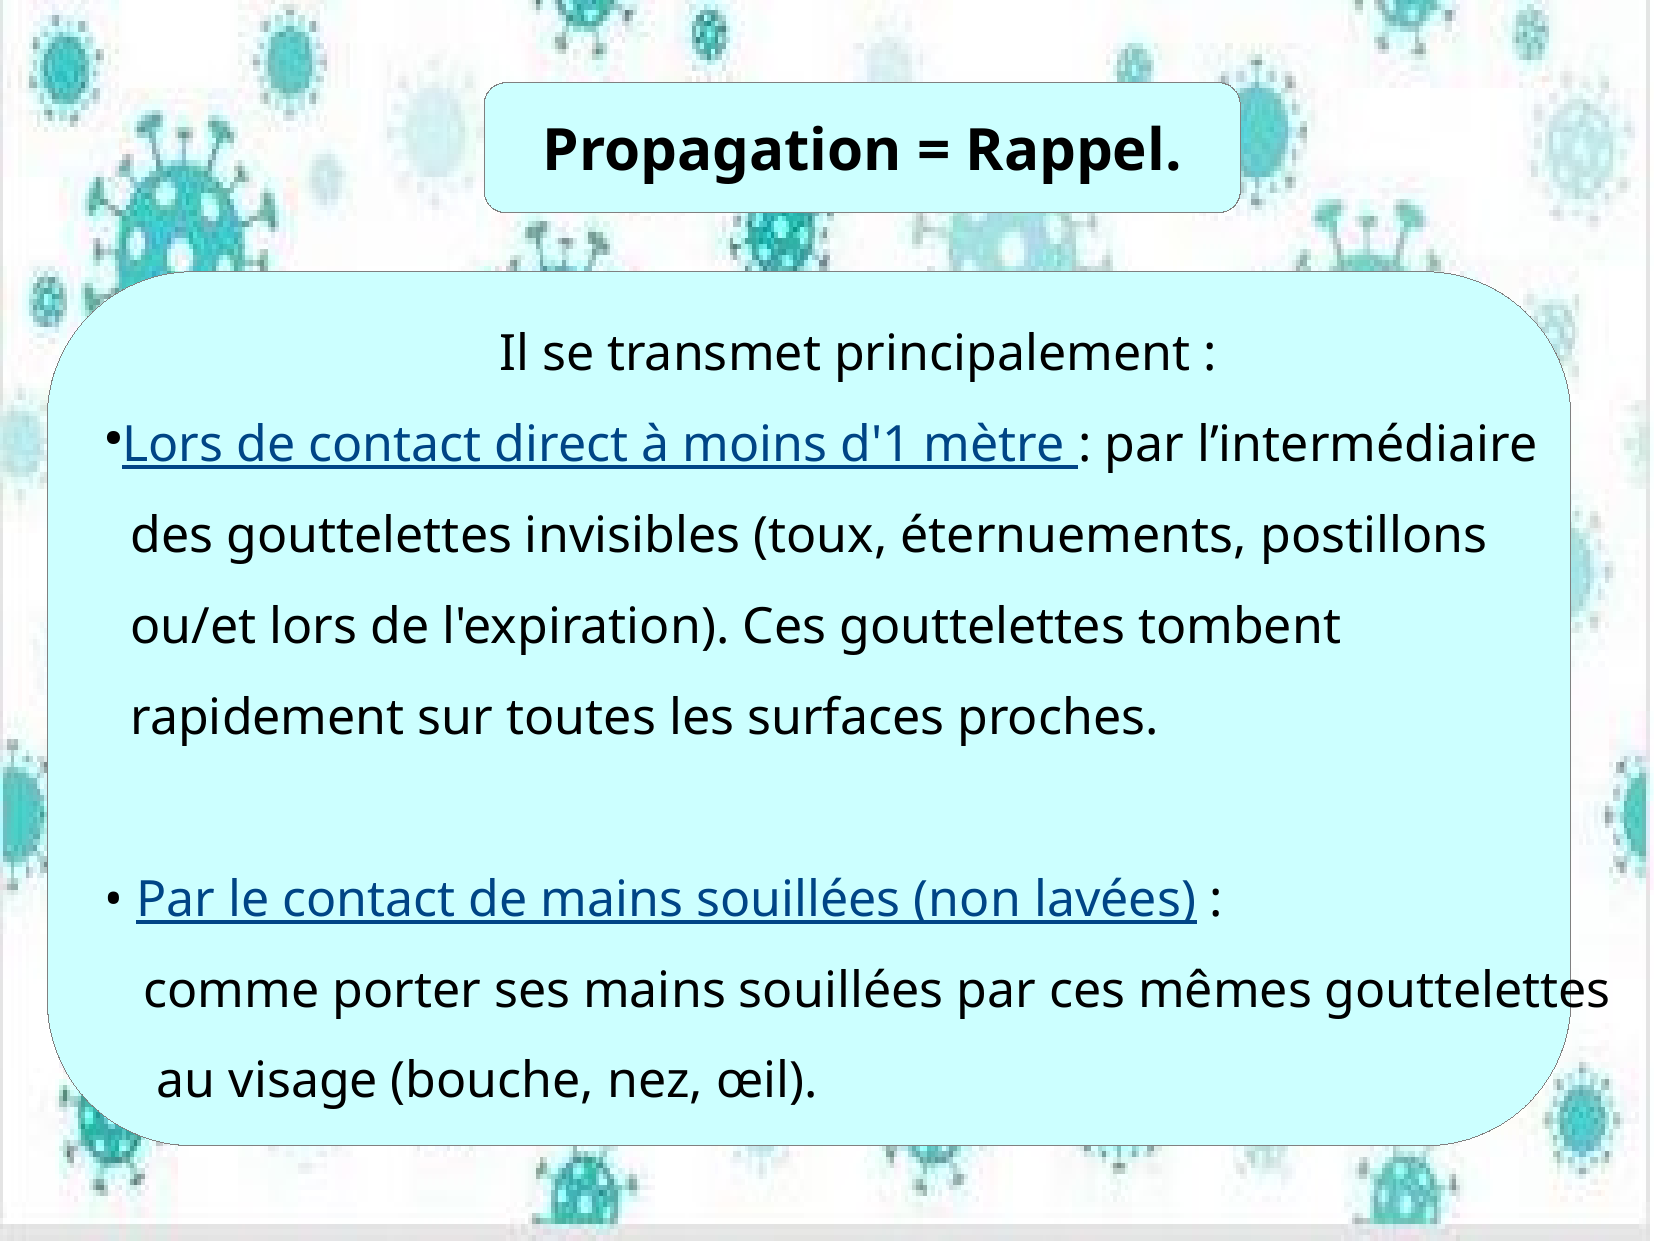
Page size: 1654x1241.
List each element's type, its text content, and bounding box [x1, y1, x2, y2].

text_box Il se transmet principalement : Lors de contact direct à moins d'1 mètre : par l’intermédiaire des gouttelettes invisibles (toux, éternuements, postillons ou/et lors de l'expiration)‎. Ces gouttelettes tombent ‎rapidement sur toutes les surfaces proches.‎ • Par le contact de mains souillées (non lavées) : comme porter ses mains souillées par ces mêmes gouttelettes au visage (bouche, nez, œil). [47, 271, 1571, 1146]
text_box Propagation = Rappel. [484, 82, 1241, 213]
